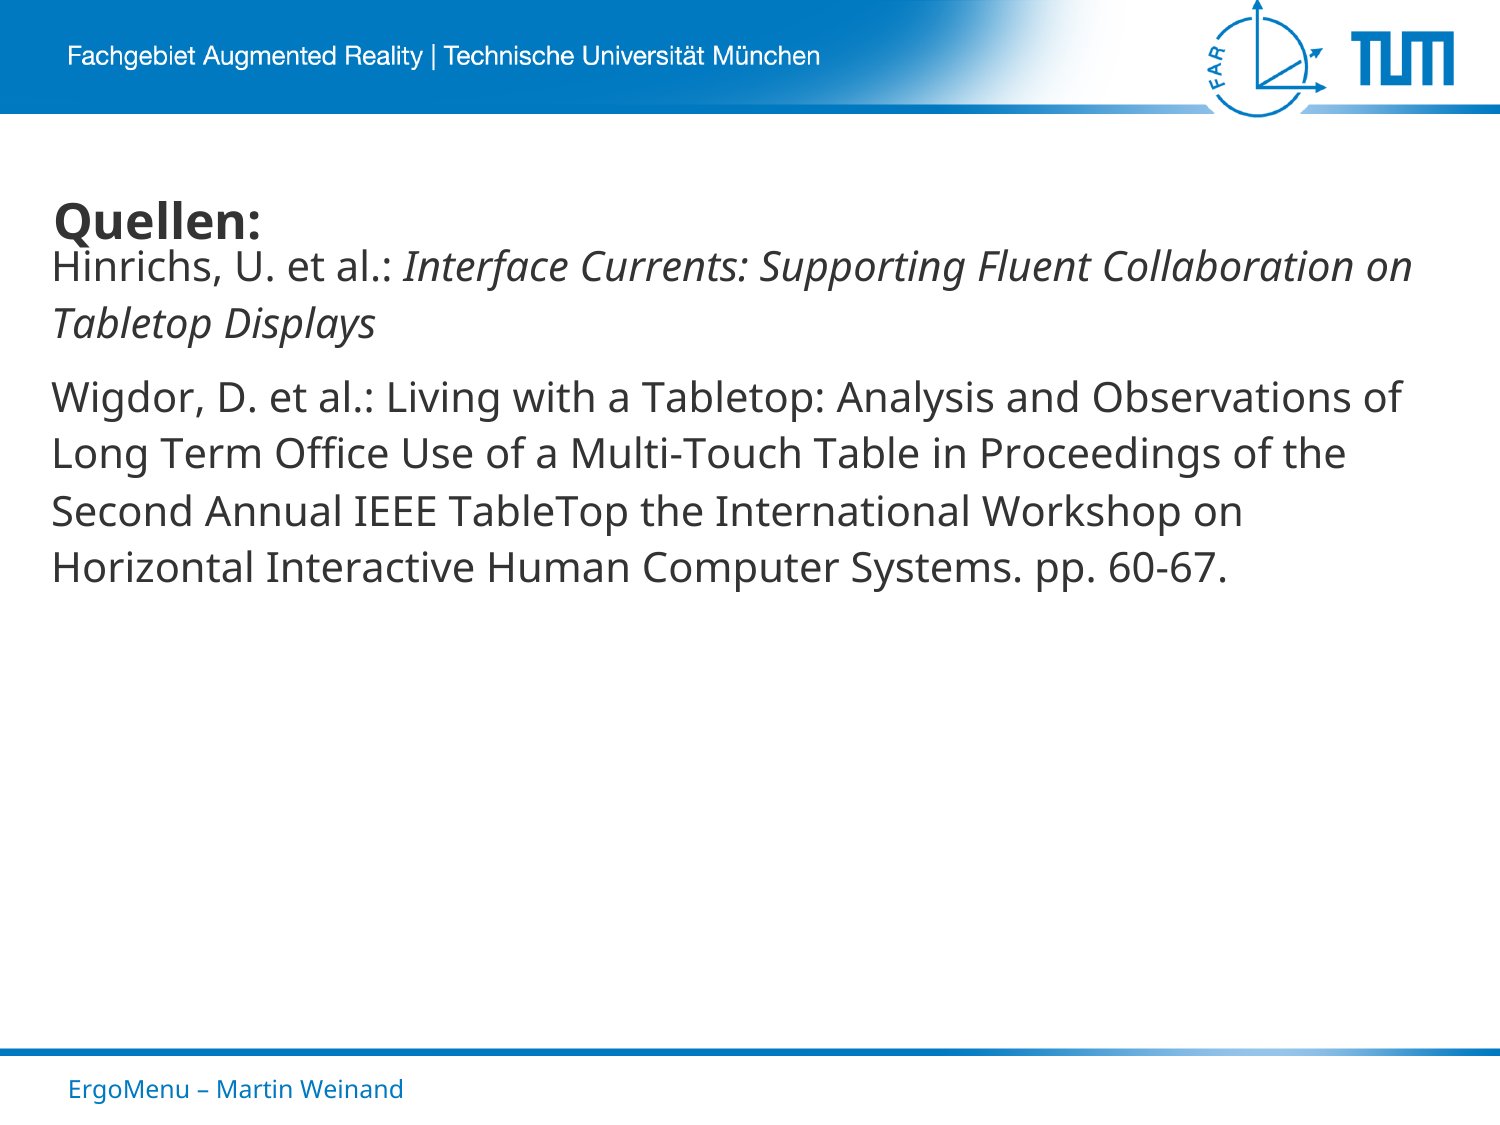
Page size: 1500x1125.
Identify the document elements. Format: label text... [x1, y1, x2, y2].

subtitle Hinrichs, U. et al.: Interface Currents: Supporting Fluent Collaboration on Tabletop Displays Wigdor, D. et al.: Living with a Tabletop: Analysis and Observations of Long Term Office Use of a Multi-Touch Table in Proceedings of the Second Annual IEEE TableTop the International Workshop on Horizontal Interactive Human Computer Systems. pp. 60-67. [51, 142, 1445, 837]
picture [0, 0, 1500, 1125]
text_box ErgoMenu – Martin Weinand [53, 1063, 1081, 1114]
